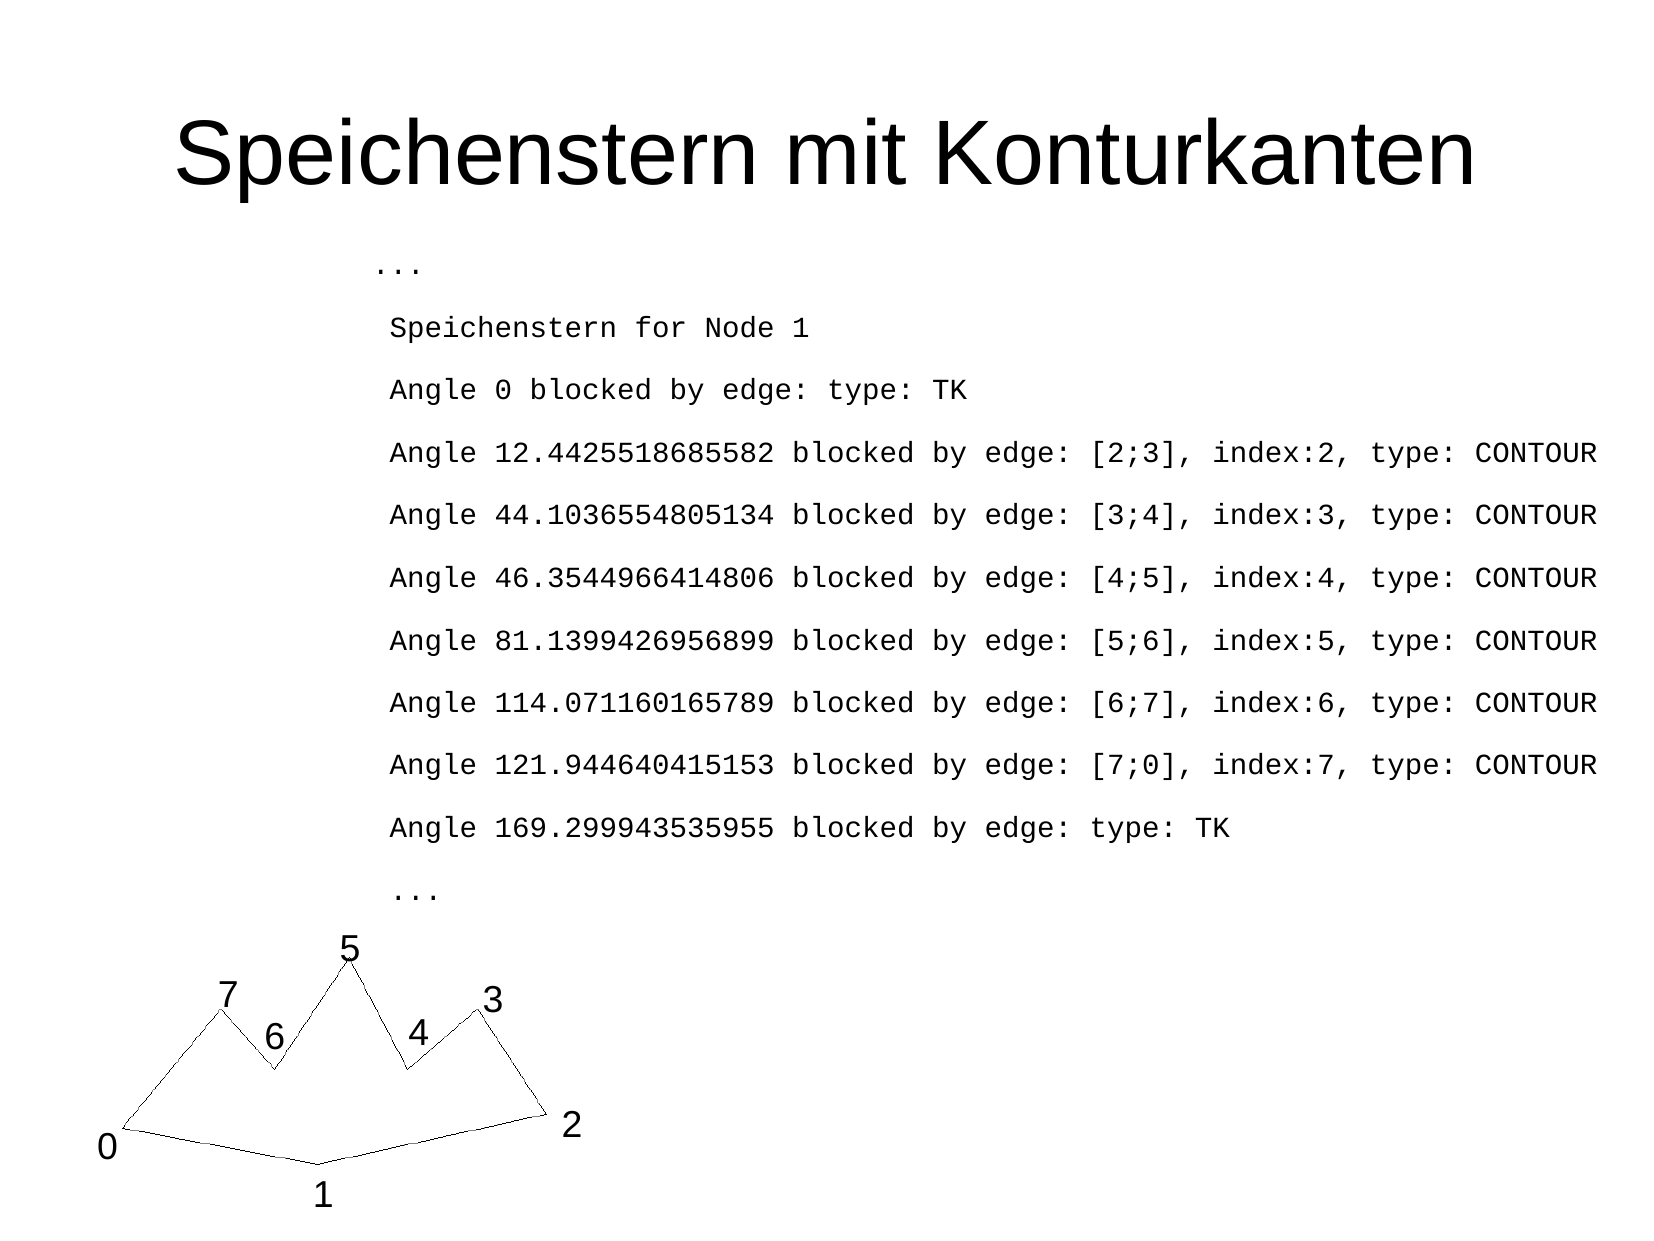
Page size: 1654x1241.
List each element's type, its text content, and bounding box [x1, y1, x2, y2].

text_box 0 [82, 1117, 133, 1175]
title Speichenstern mit Konturkanten [82, 49, 1571, 257]
text_box 4 [393, 1003, 443, 1075]
text_box 6 [249, 1008, 296, 1065]
text_box 3 [467, 970, 532, 1028]
picture [59, 915, 631, 1211]
text_box 1 [298, 1165, 338, 1223]
text_box 7 [203, 966, 266, 1024]
list ... Speichenstern for Node 1 Angle 0 blocked by edge: type: TK Angle 12.4425518685582 blocked by edge: [2;3], index:2, type: CONTOUR Angle 44.1036554805134 blocked by edge: [3;4], index:3, type: CONTOUR Angle 46.3544966414806 blocked by edge: [4;5], index:4, type: CONTOUR Angle 81.1399426956899 blocked by edge: [5;6], index:5, type: CONTOUR Angle 114.071160165789 blocked by edge: [6;7], index:6, type: CONTOUR Angle 121.944640415153 blocked by edge: [7;0], index:7, type: CONTOUR Angle 169.299943535955 blocked by edge: type: TK ... [372, 250, 1625, 951]
text_box 2 [546, 1096, 621, 1154]
text_box 5 [324, 919, 373, 977]
